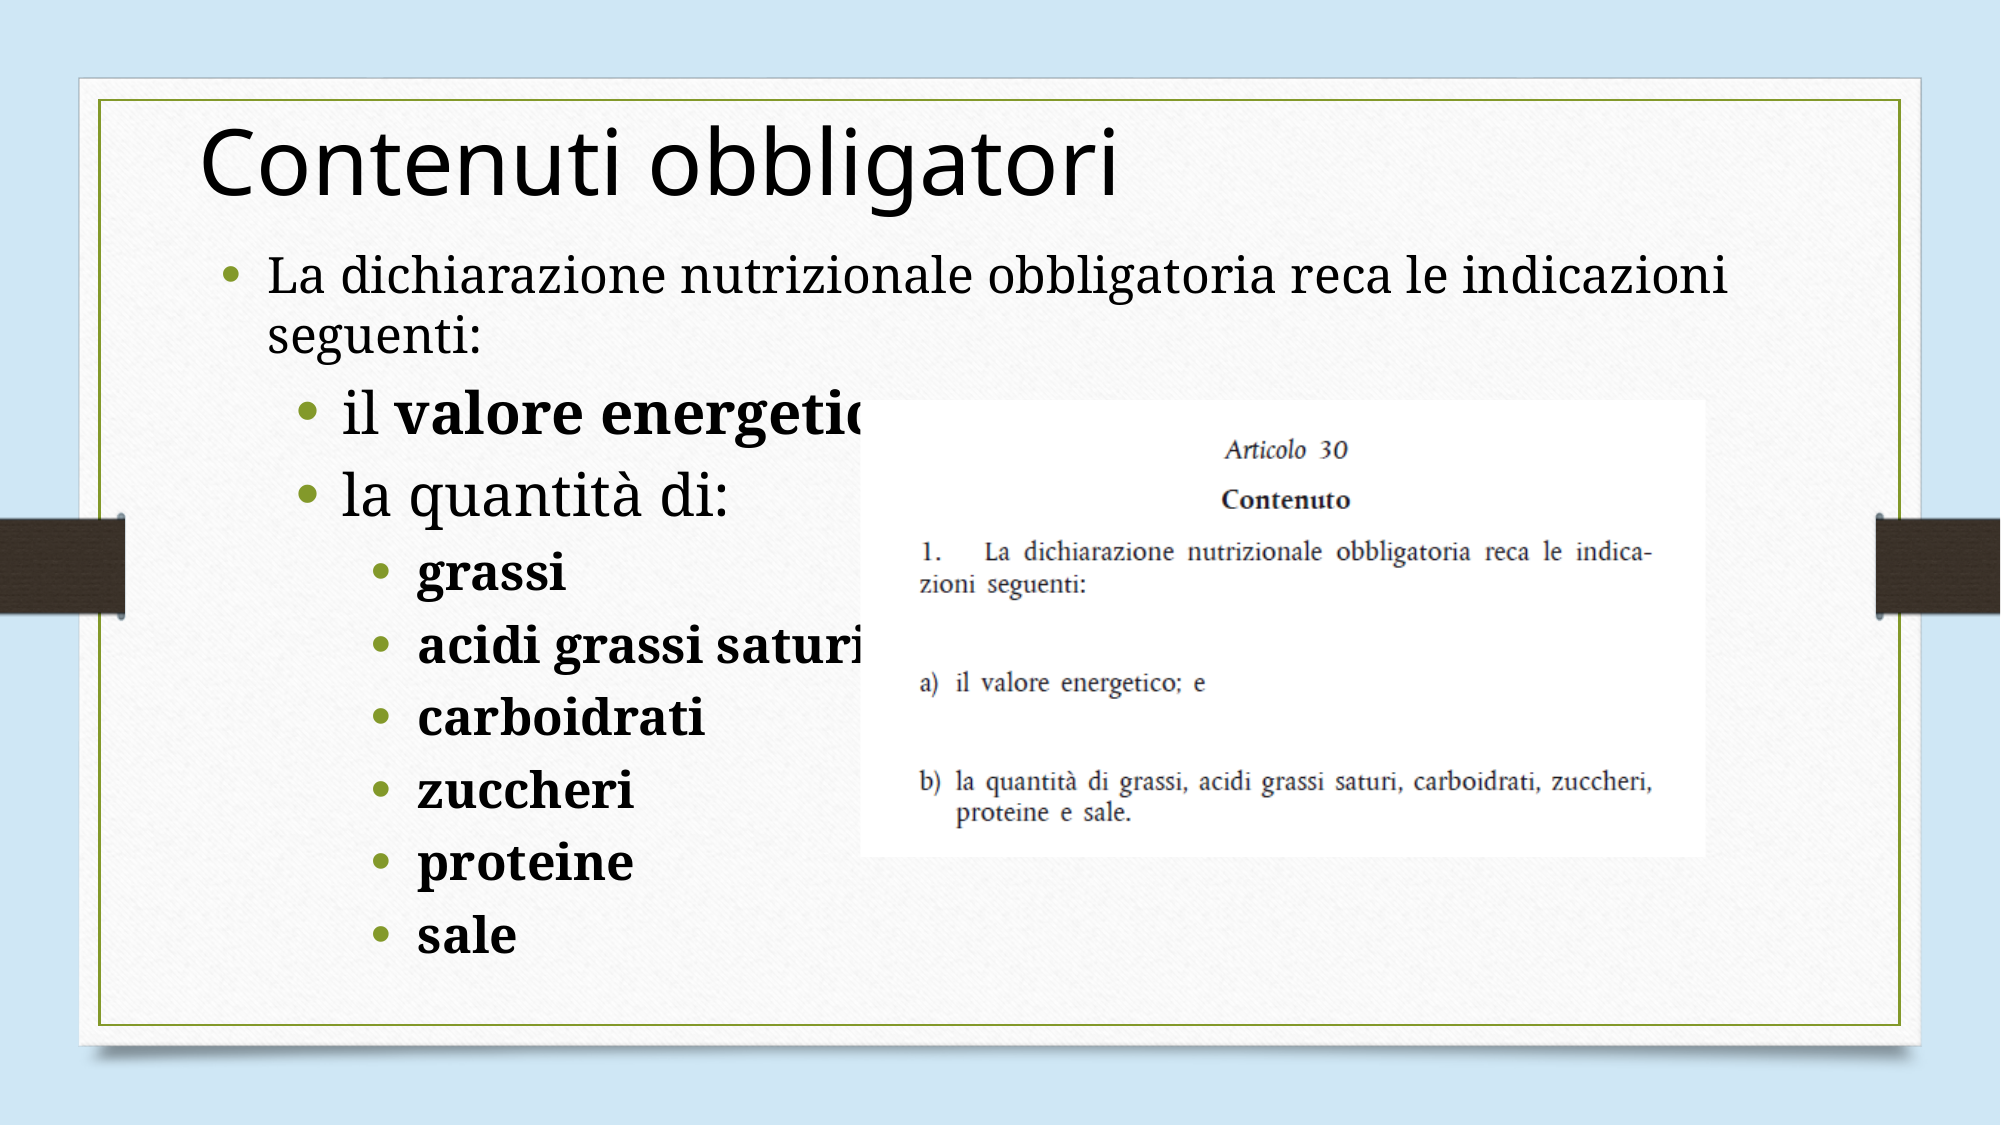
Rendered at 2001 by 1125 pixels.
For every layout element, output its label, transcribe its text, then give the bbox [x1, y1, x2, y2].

picture [0, 0, 2001, 1125]
text_box Contenuti obbligatori [184, 96, 1861, 229]
text_box La dichiarazione nutrizionale obbligatoria reca le indicazioni seguenti: il valore energetico la quantità di: grassi acidi grassi saturi carboidrati zuccheri proteine sale [206, 235, 1898, 1021]
